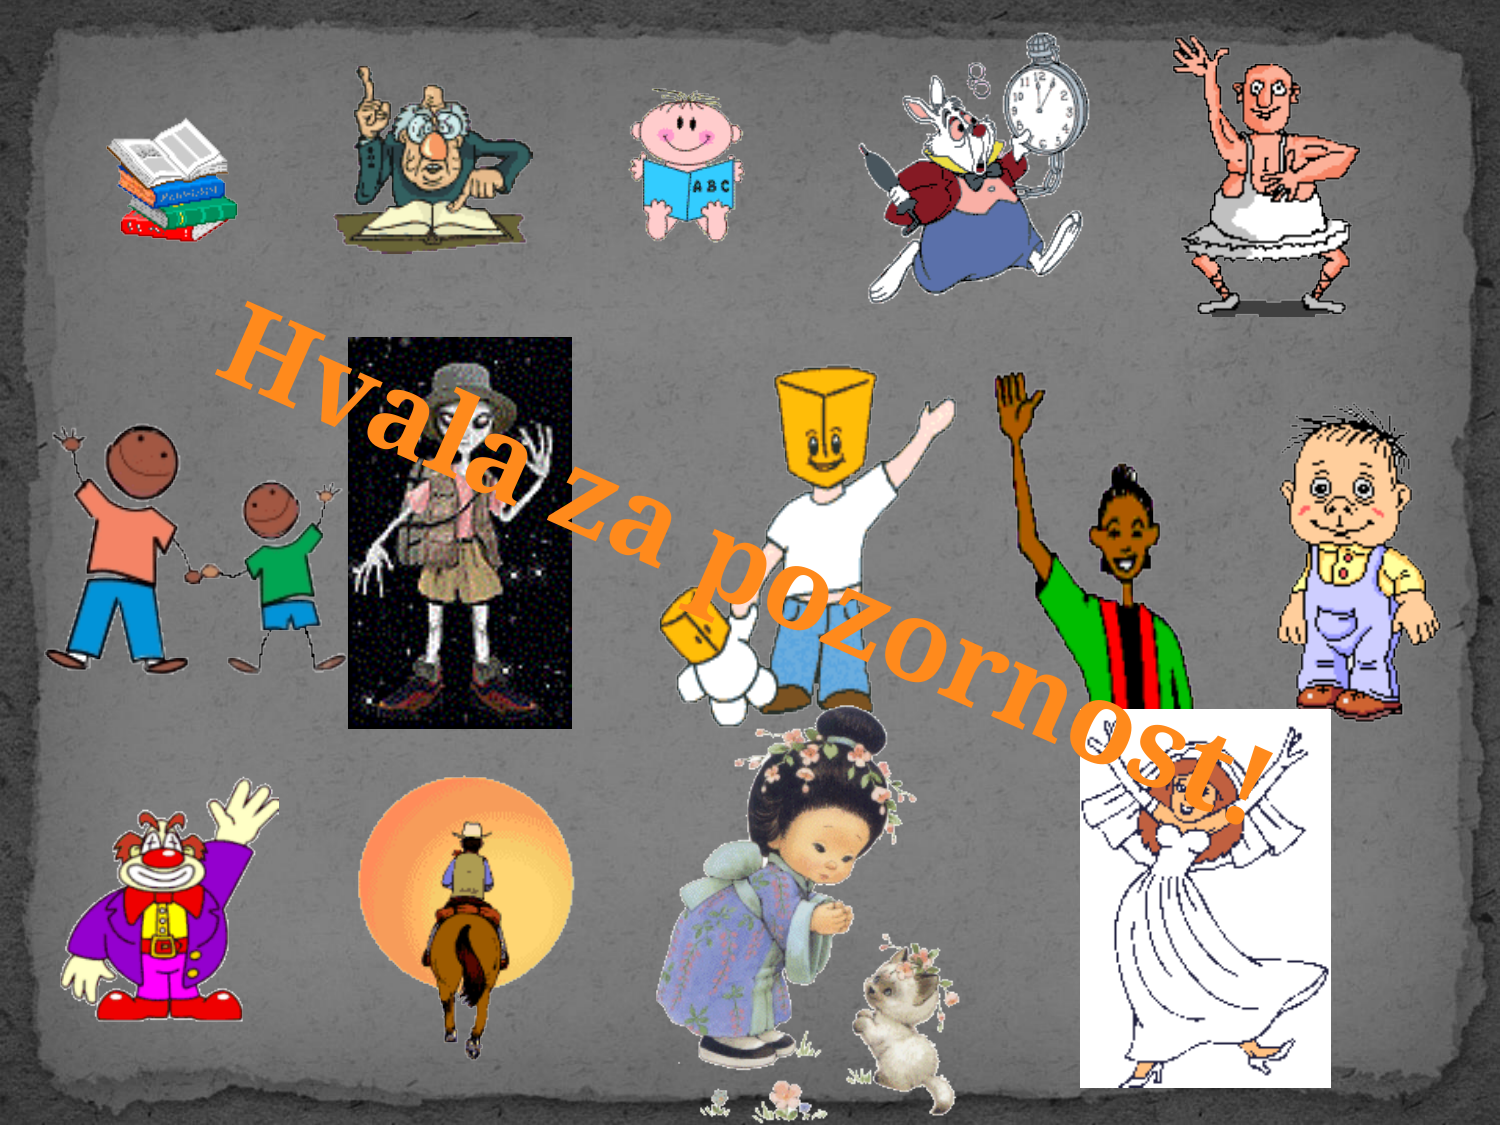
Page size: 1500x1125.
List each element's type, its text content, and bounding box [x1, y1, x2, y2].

text_box Hvala za pozornost! [186, 257, 1314, 867]
picture [0, 0, 1500, 1125]
